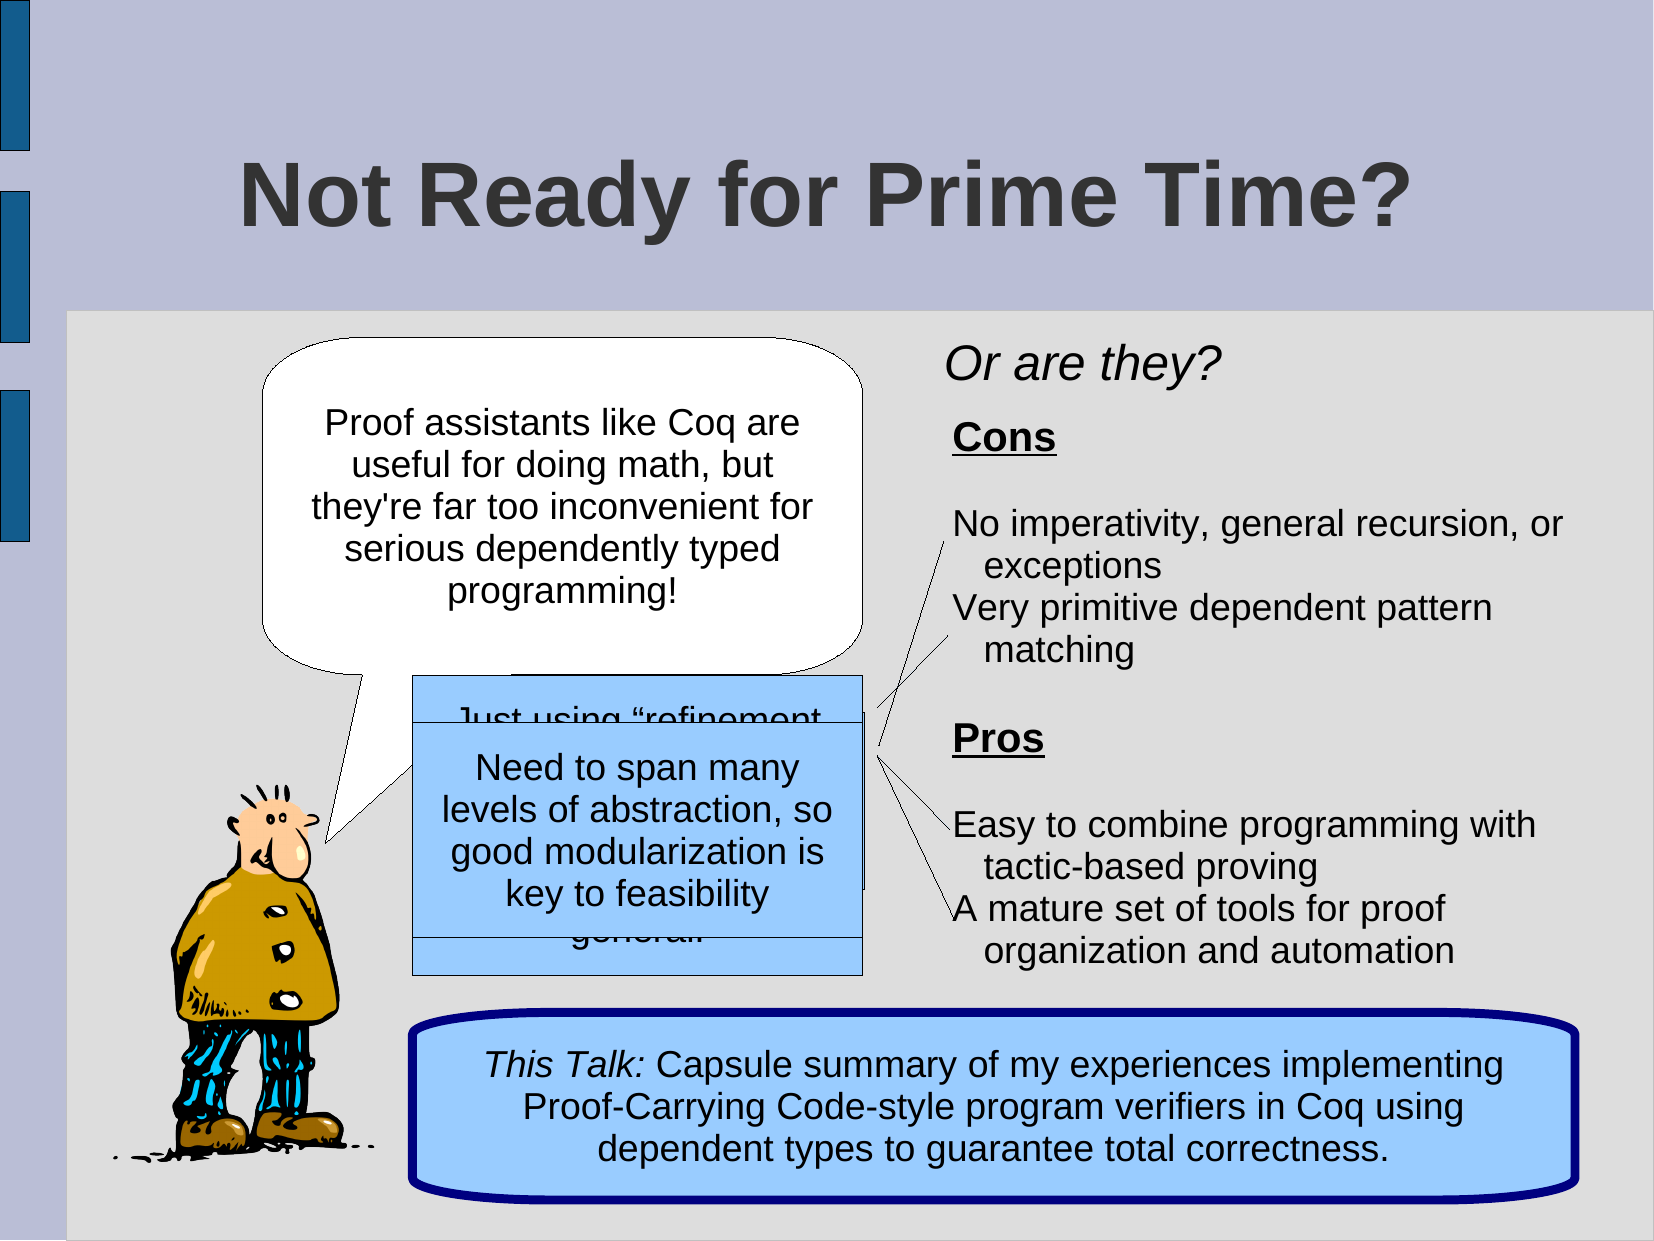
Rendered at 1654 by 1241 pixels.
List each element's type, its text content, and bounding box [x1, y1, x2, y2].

text_box Just using “refinement types” already brings a lot of advantage without the complexities of dependent types in general. [412, 938, 863, 975]
text_box Pros Easy to combine programming with tactic-based proving A mature set of tools for proof organization and automation [937, 707, 1613, 1009]
text_box Just using “refinement types” already brings a lot of advantage without the complexities of dependent types in general. [412, 675, 863, 723]
title Not Ready for Prime Time? [121, 91, 1534, 299]
text_box Or are they? [929, 327, 1530, 406]
picture [101, 784, 376, 1163]
text_box This Talk: Capsule summary of my experiences implementing Proof-Carrying Code-style program verifiers in Coq using dependent types to guarantee total correctness. [412, 1012, 1576, 1201]
text_box Cons No imperativity, general recursion, or exceptions Very primitive dependent pattern matching [937, 406, 1613, 707]
text_box Proof assistants like Coq are useful for doing math, but they're far too inconvenient for serious dependently typed programming! [262, 337, 863, 844]
text_box Need to span many levels of abstraction, so good modularization is key to feasibility [412, 723, 863, 938]
